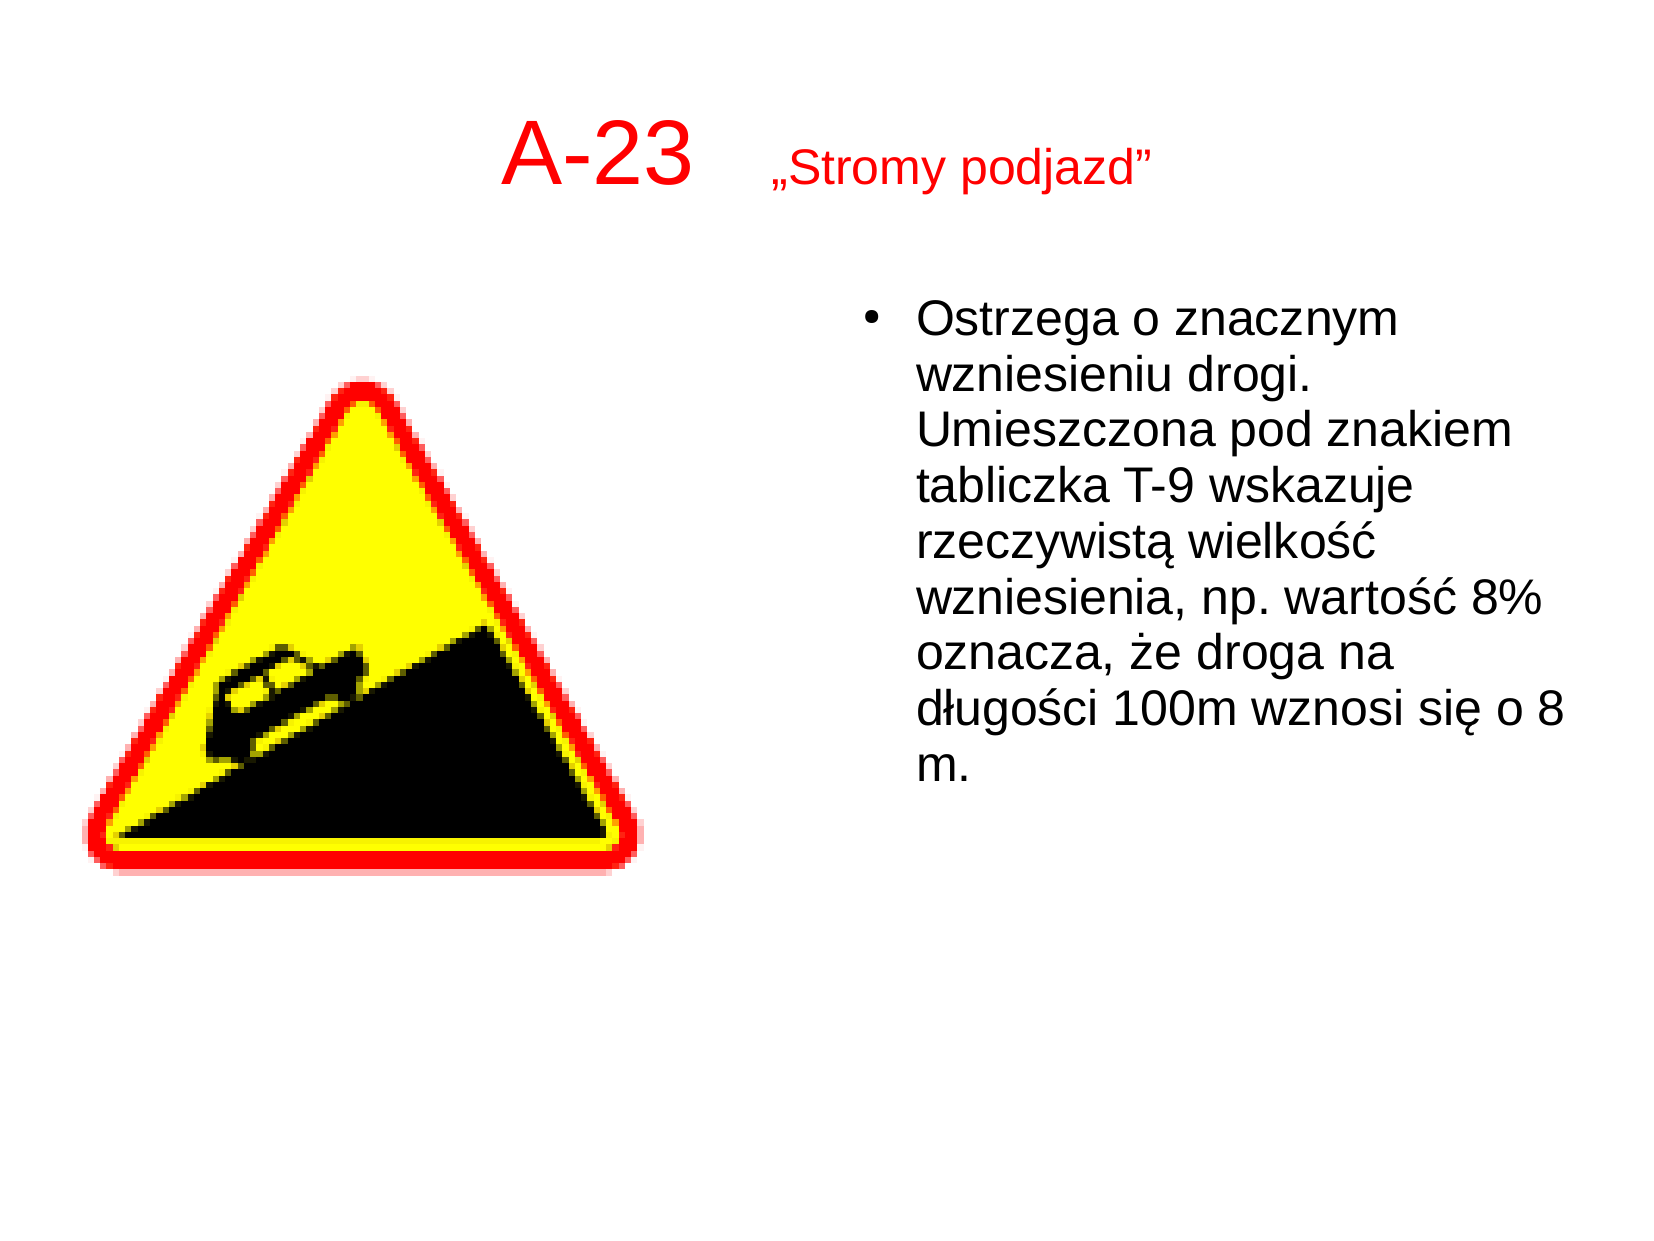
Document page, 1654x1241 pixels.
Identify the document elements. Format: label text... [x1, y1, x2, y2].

title A-23 „Stromy podjazd” [82, 56, 1571, 250]
list Ostrzega o znacznym wzniesieniu drogi. Umieszczona pod znakiem tabliczka T-9 wskazuje rzeczywistą wielkość wzniesienia, np. wartość 8% oznacza, że droga na długości 100m wznosi się o 8 m. [845, 290, 1572, 1094]
picture [82, 376, 644, 876]
